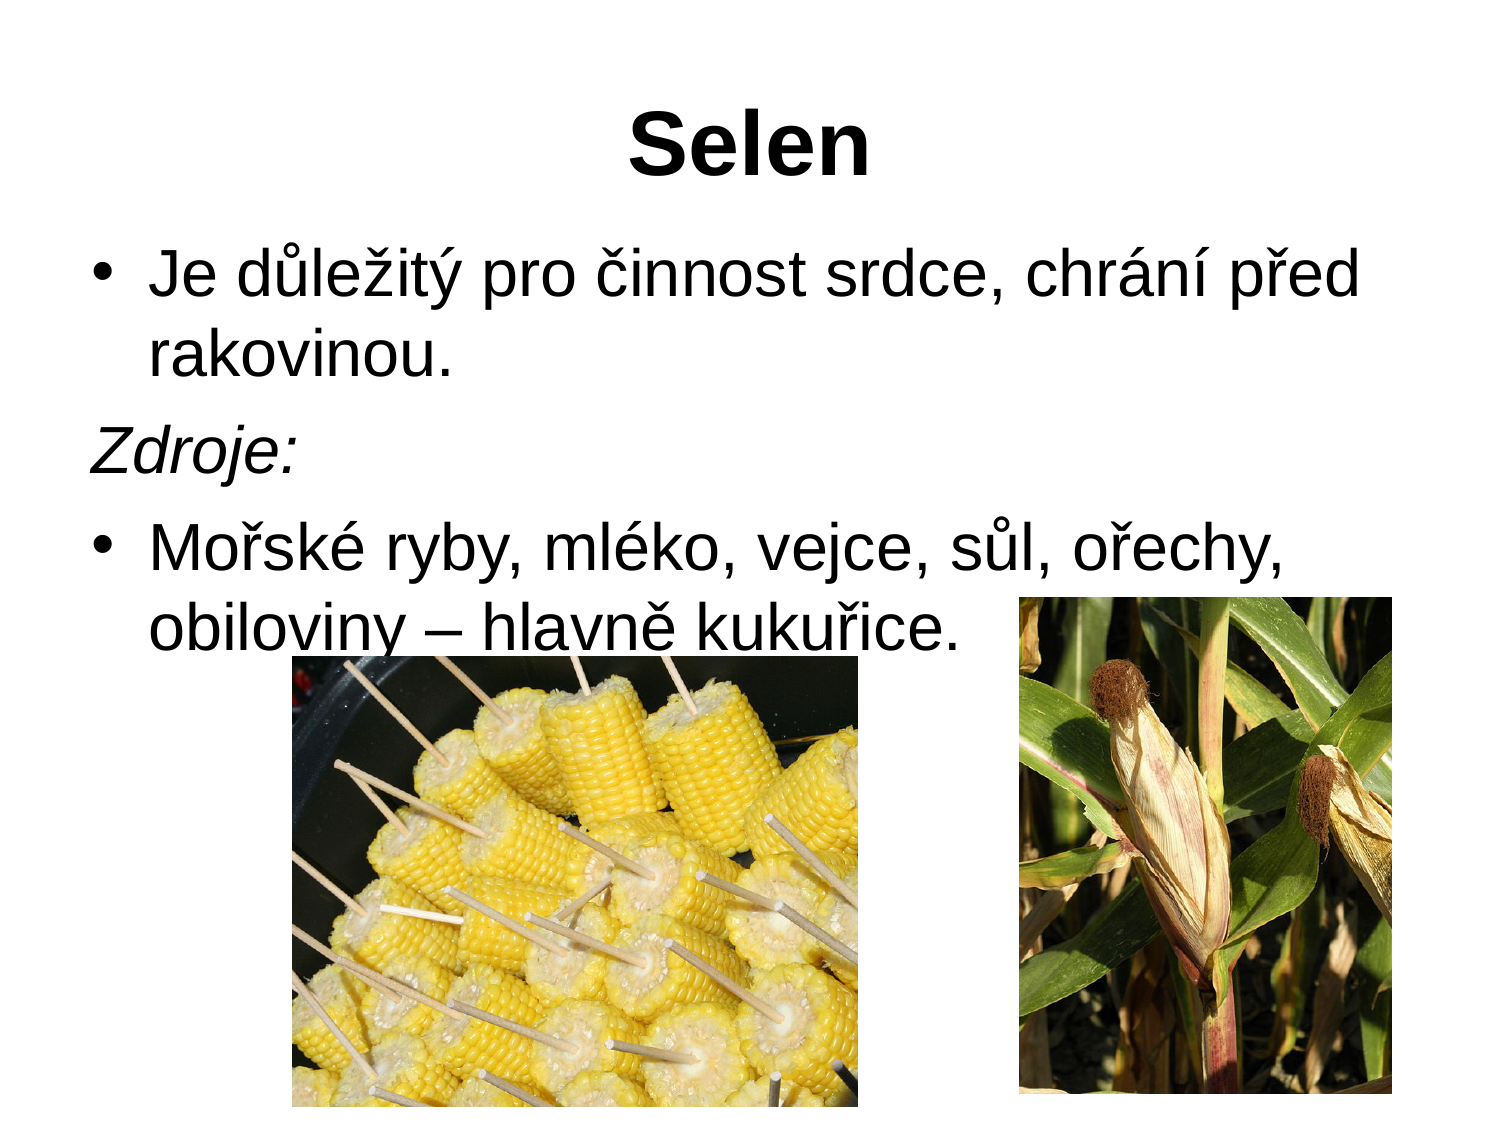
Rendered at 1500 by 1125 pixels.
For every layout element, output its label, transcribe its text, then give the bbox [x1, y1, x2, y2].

picture [292, 656, 858, 1107]
picture [1019, 597, 1392, 1094]
list Je důležitý pro činnost srdce, chrání před rakovinou. Zdroje: Mořské ryby, mléko, vejce, sůl, ořechy, obiloviny – hlavně kukuřice. [76, 222, 1427, 1010]
title Selen [75, 45, 1426, 233]
